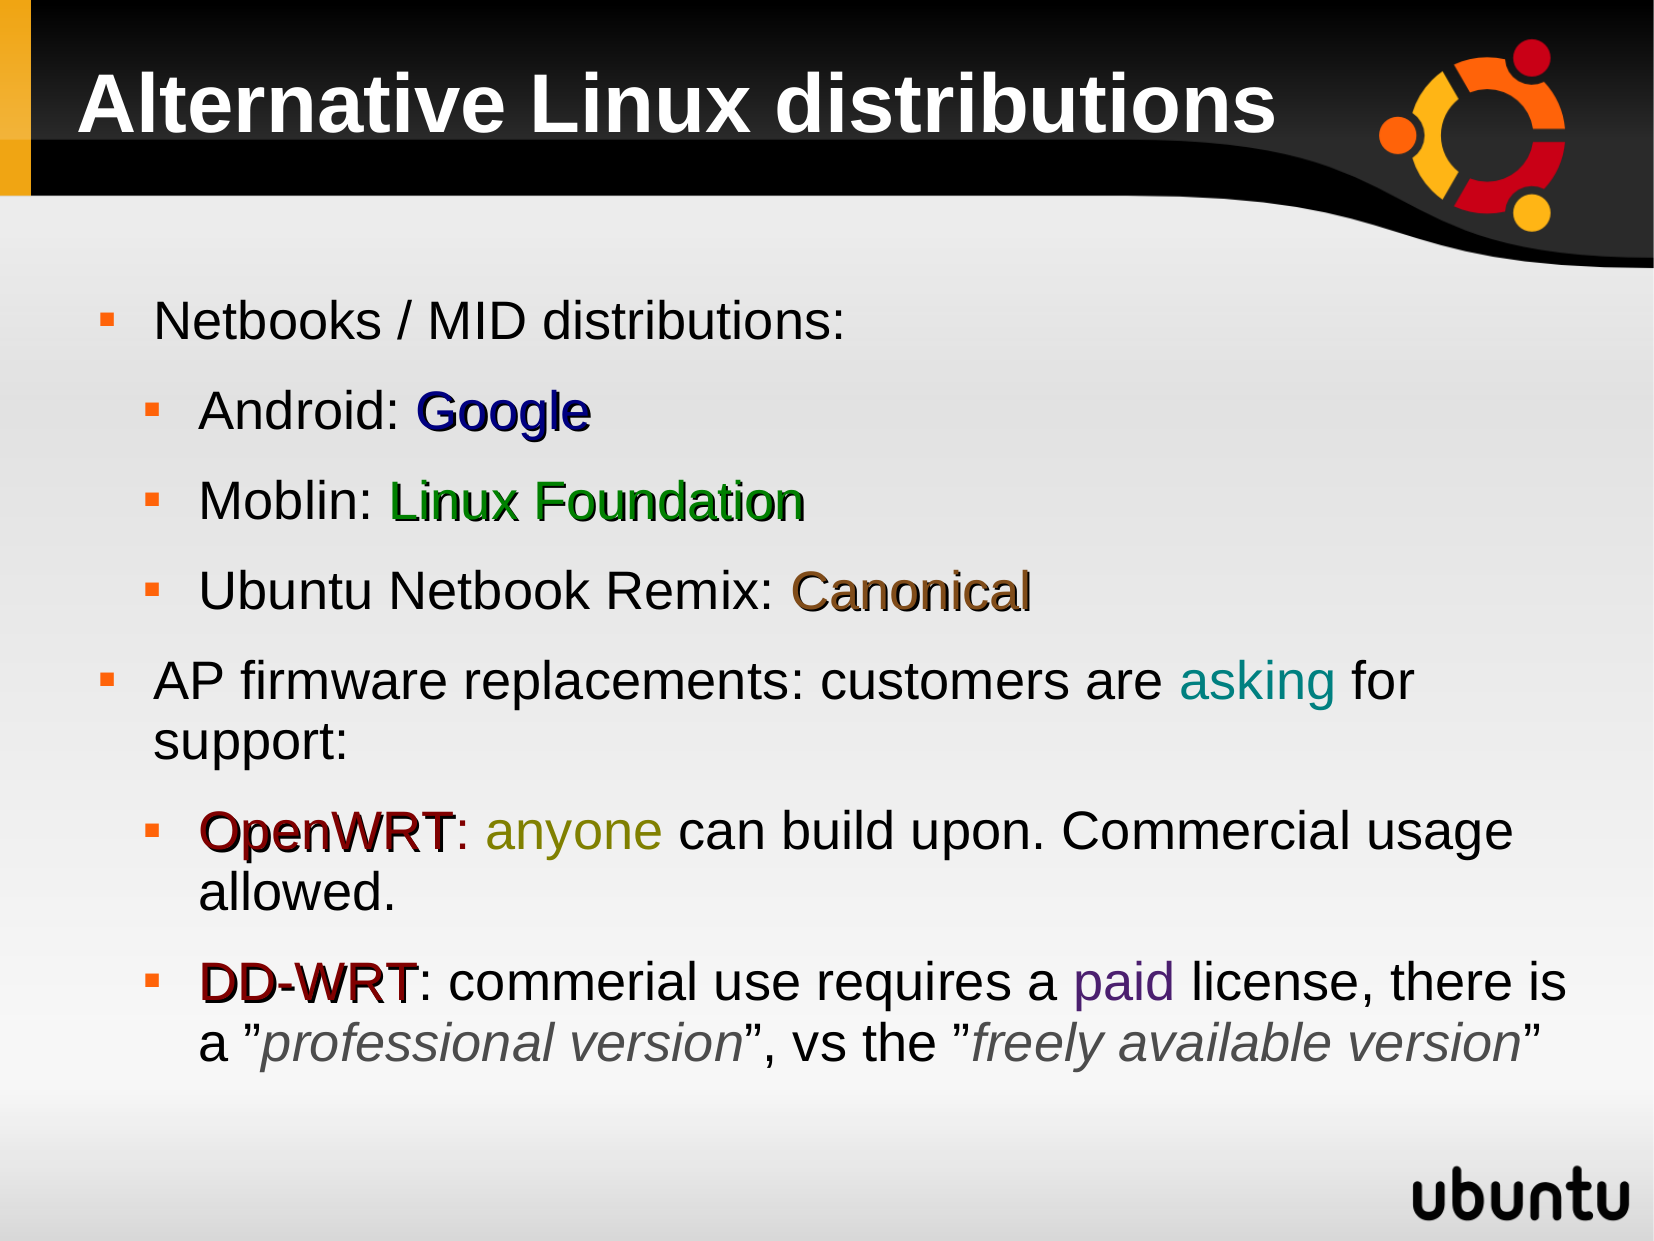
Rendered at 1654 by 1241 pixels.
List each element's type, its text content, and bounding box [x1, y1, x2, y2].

list Netbooks / MID distributions: Android: Google Moblin: Linux Foundation Ubuntu Netbook Remix: Canonical AP firmware replacements: customers are asking for support: OpenWRT: anyone can build upon. Commercial usage allowed. DD-WRT: commerial use requires a paid license, there is a ”professional version”, vs the ”freely available version” [82, 290, 1571, 1142]
title Alternative Linux distributions [76, 7, 1565, 200]
picture [0, 0, 1654, 1241]
